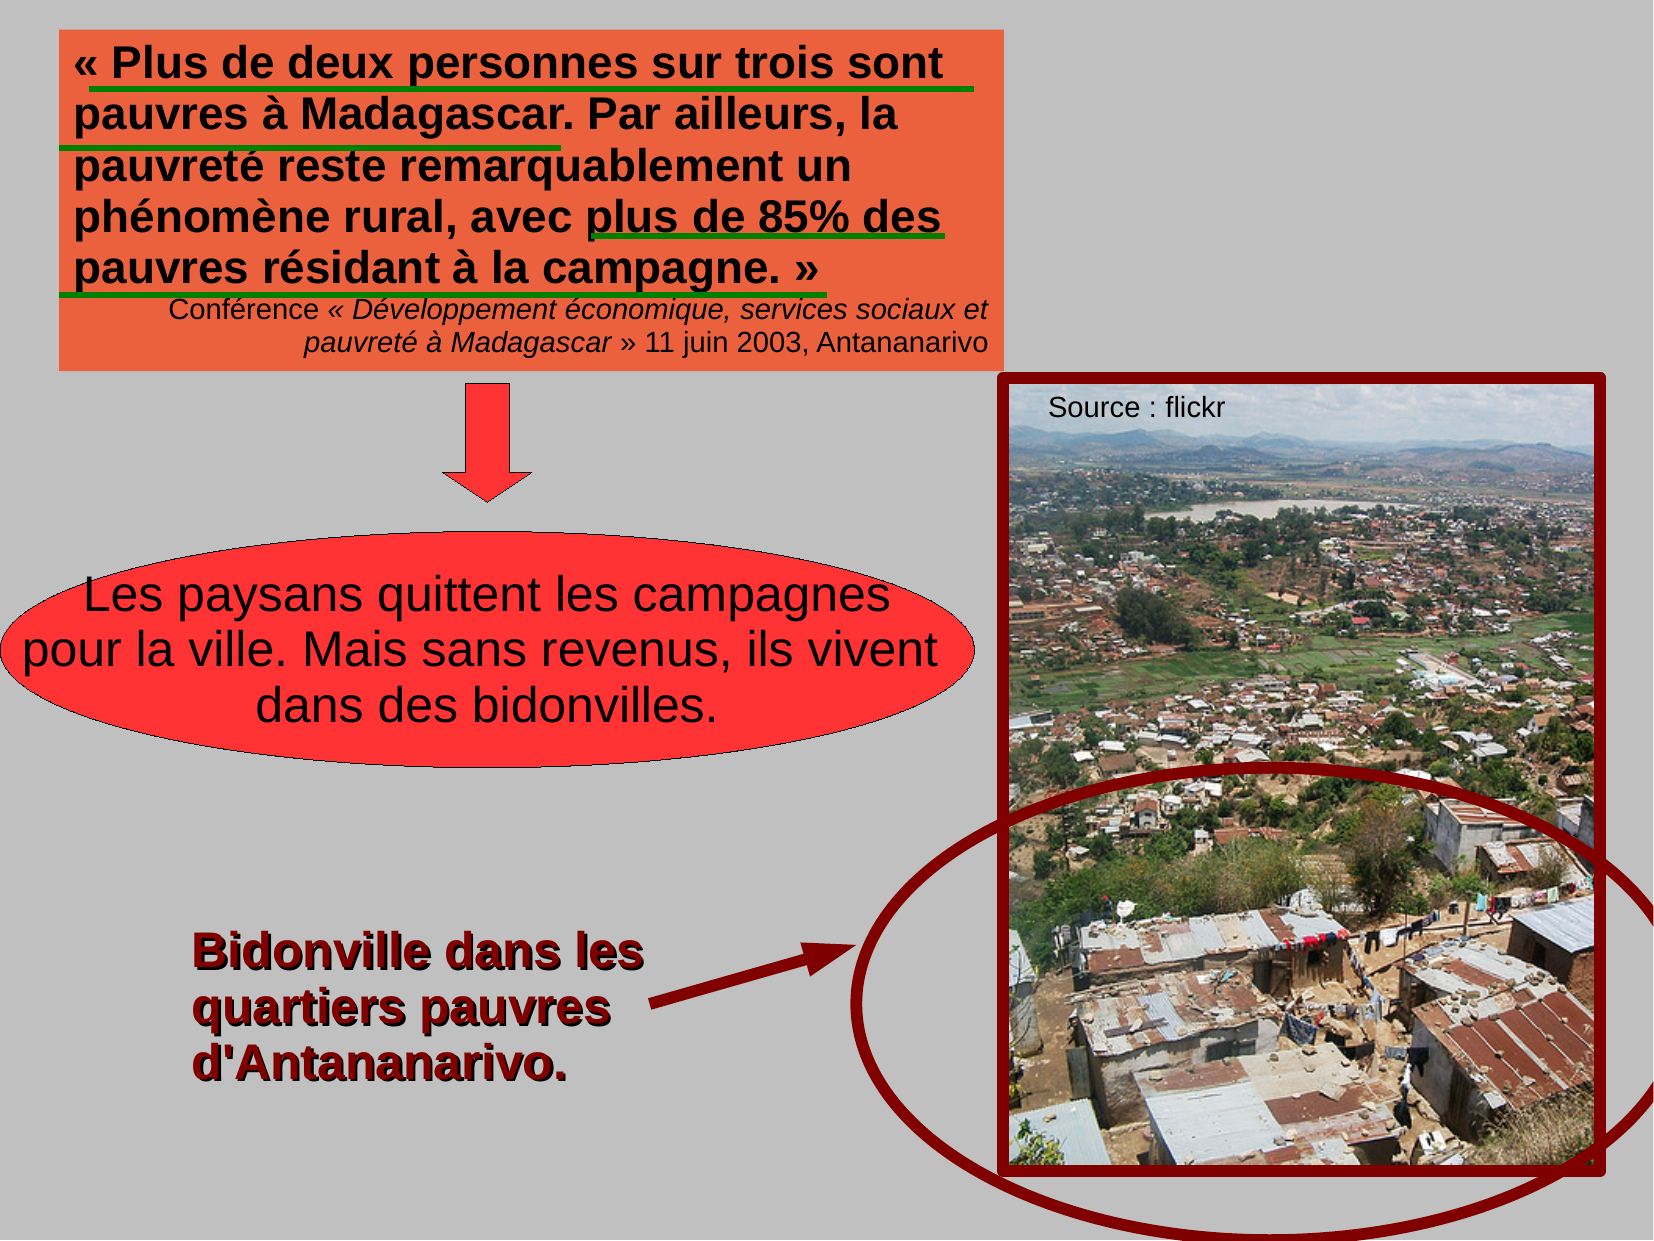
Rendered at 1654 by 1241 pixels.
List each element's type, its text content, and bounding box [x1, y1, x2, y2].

text_box « Plus de deux personnes sur trois sont pauvres à Madagascar. Par ailleurs, la pauvreté reste remarquablement un phénomène rural, avec plus de 85% des pauvres résidant à la campagne. » Conférence « Développement économique, services sociaux et pauvreté à Madagascar » 11 juin 2003, Antananarivo [59, 29, 1004, 372]
picture [1008, 383, 1595, 850]
picture [1584, 1158, 1595, 1166]
text_box Les paysans quittent les campagnes pour la ville. Mais sans revenus, ils vivent dans des bidonvilles. [0, 531, 975, 768]
text_box Bidonville dans les quartiers pauvres d'Antananarivo. [177, 915, 768, 1102]
picture [1008, 774, 1595, 1166]
text_box [826, 561, 857, 572]
text_box [442, 383, 532, 503]
text_box Source : flickr [1033, 383, 1447, 432]
